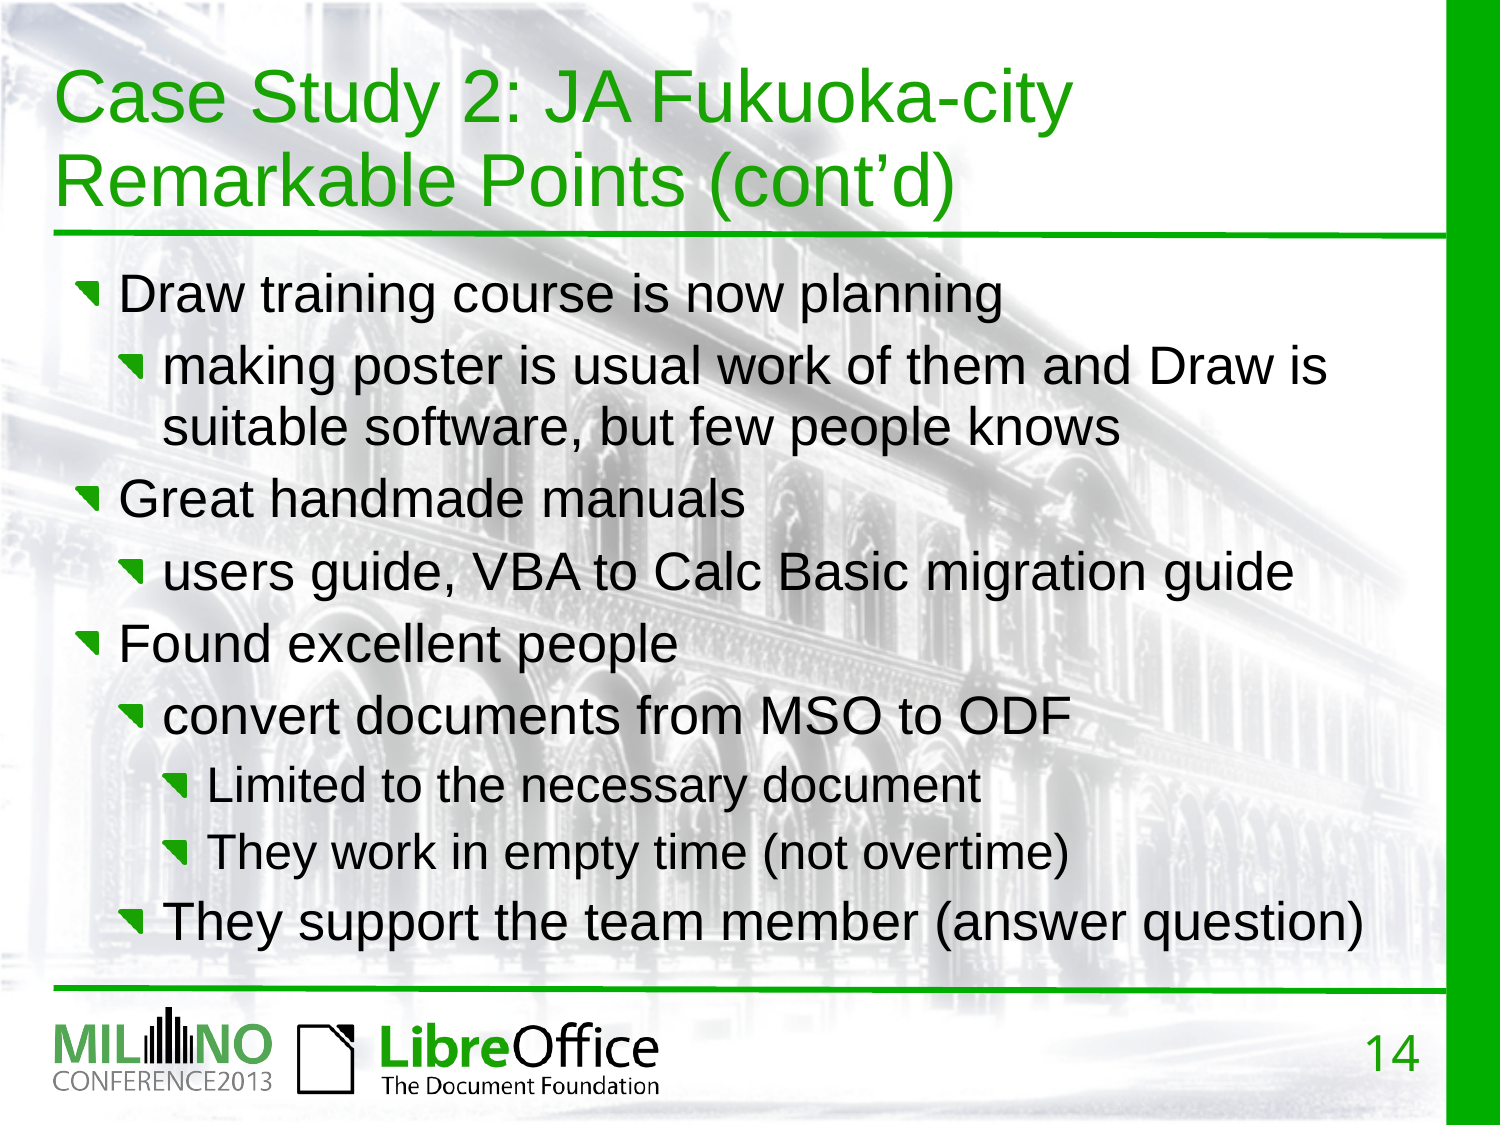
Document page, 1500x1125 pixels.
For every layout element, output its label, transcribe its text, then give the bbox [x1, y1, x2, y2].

picture [0, 1, 1446, 1125]
list Draw training course is now planning making poster is usual work of them and Draw is suitable software, but few people knows Great handmade manuals users guide, VBA to Calc Basic migration guide Found excellent people convert documents from MSO to ODF Limited to the necessary document They work in empty time (not overtime) They support the team member (answer question) [75, 263, 1426, 953]
title Case Study 2: JA Fukuoka-city Remarkable Points (cont’d) [53, 44, 1404, 233]
